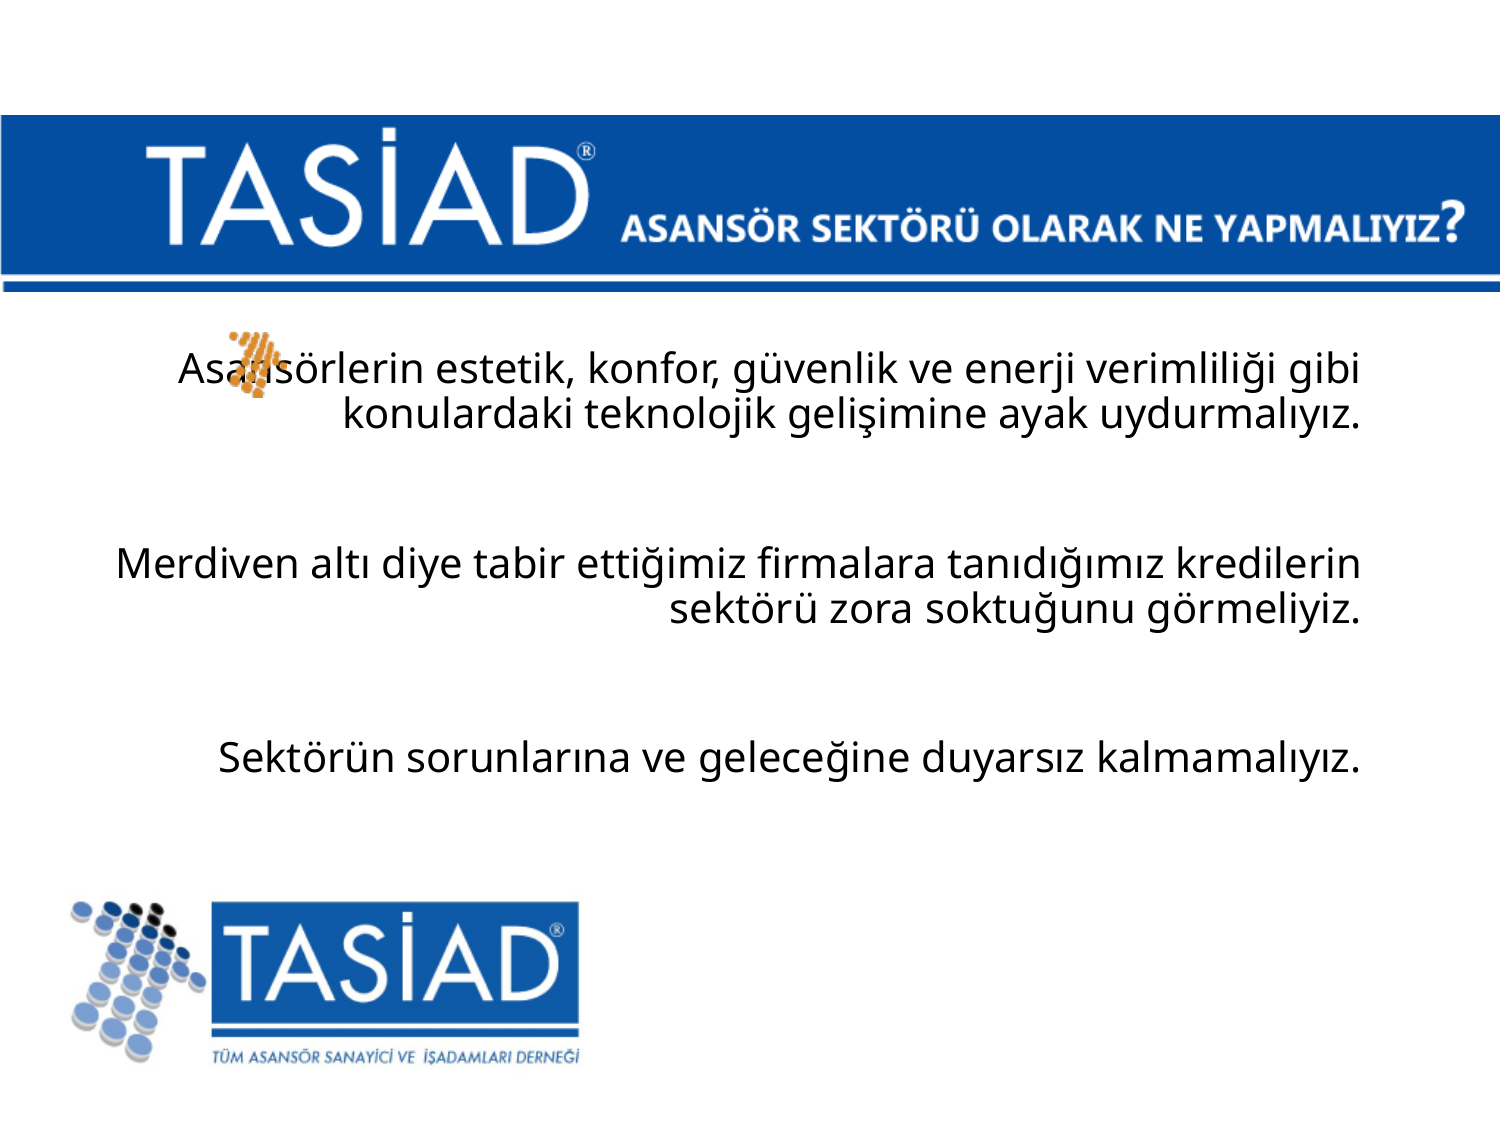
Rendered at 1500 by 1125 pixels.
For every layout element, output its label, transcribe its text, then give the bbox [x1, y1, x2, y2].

text_box Asansörlerin estetik, konfor, güvenlik ve enerji verimliliği gibi konulardaki teknolojik gelişimine ayak uydurmalıyız. Merdiven altı diye tabir ettiğimiz firmalara tanıdığımız kredilerin sektörü zora soktuğunu görmeliyiz. Sektörün sorunlarına ve geleceğine duyarsız kalmamalıyız. [100, 340, 1418, 1014]
picture [229, 331, 287, 398]
